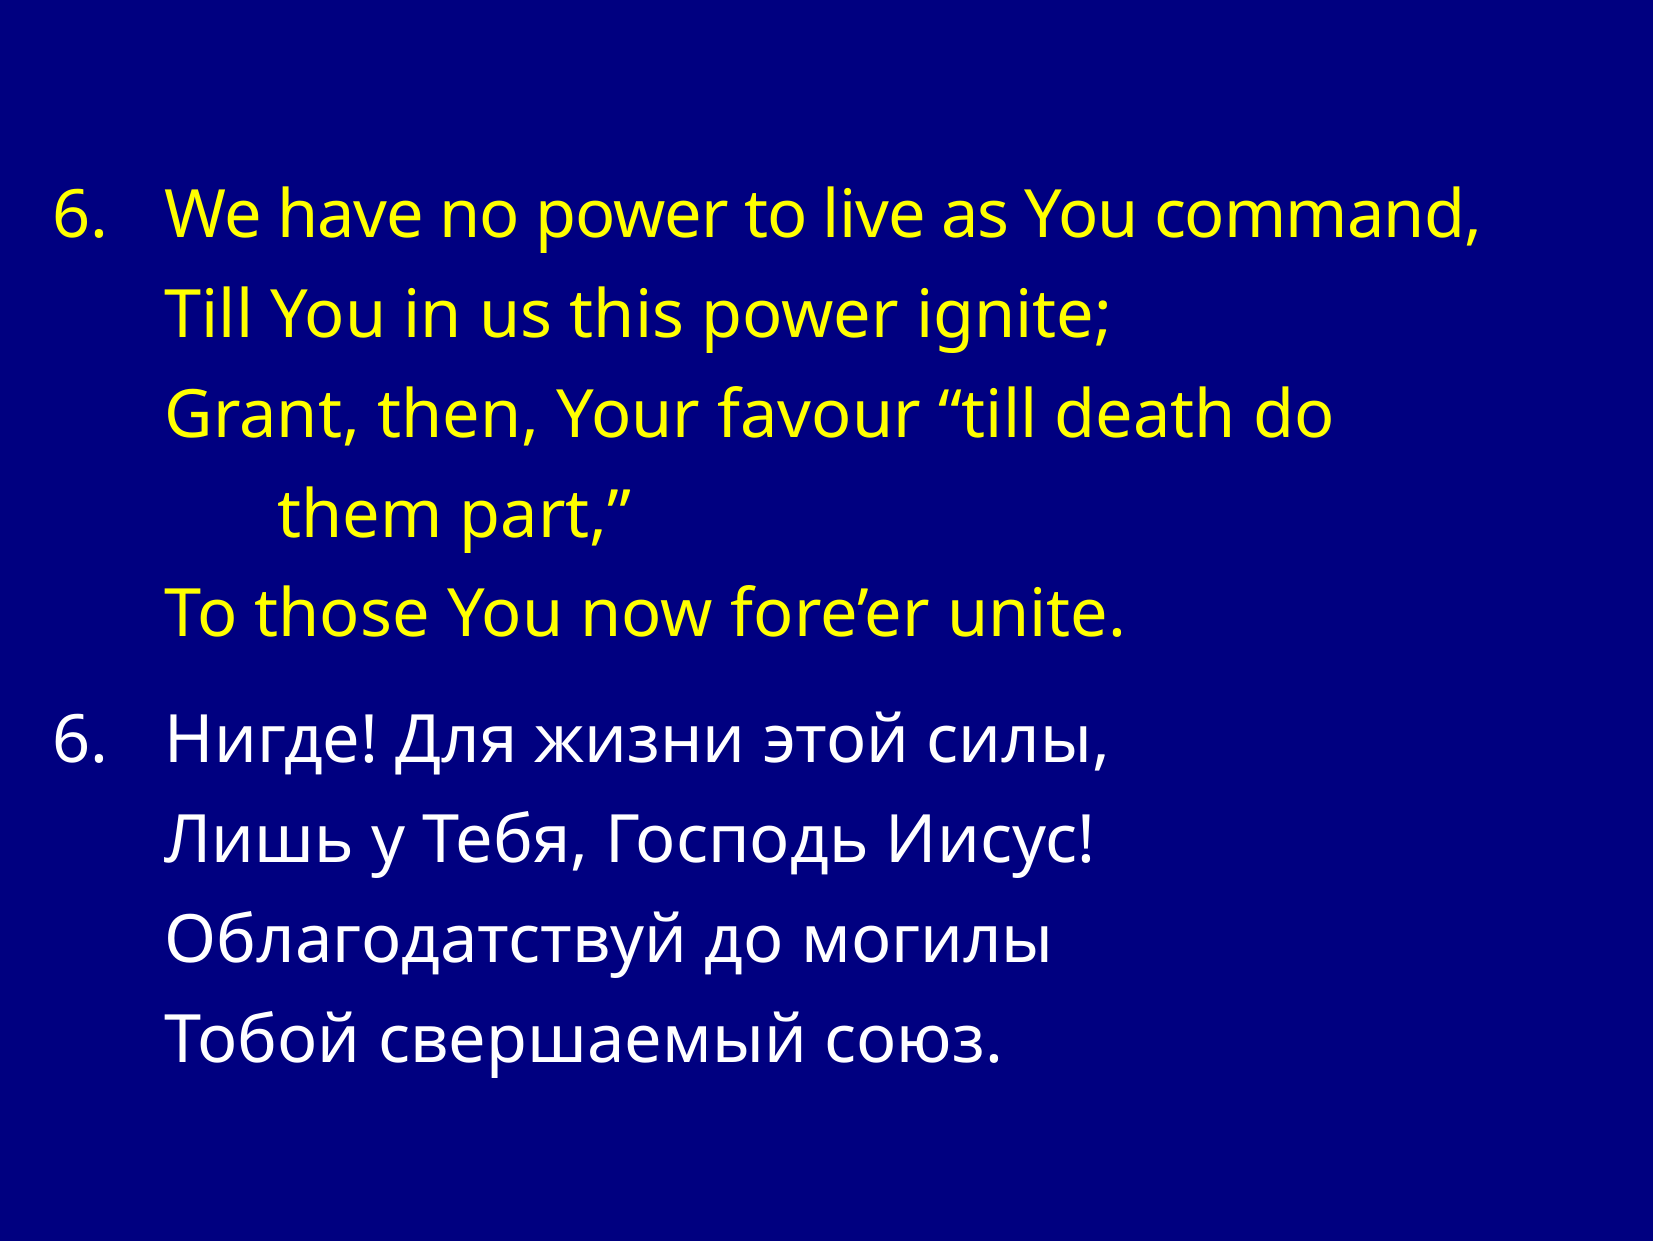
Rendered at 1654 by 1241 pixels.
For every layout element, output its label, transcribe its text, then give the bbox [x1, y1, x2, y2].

text_box 6. We have no power to live as You command, Till You in us this power ignite; Grant, then, Your favour “till death do them part,” To those You now fore’er unite. [37, 150, 1653, 638]
text_box 6. Нигде! Для жизни этой силы, Лишь у Тебя, Господь Иисус! Облагодатствуй до могилы Тобой свершаемый союз. [37, 675, 1576, 1163]
